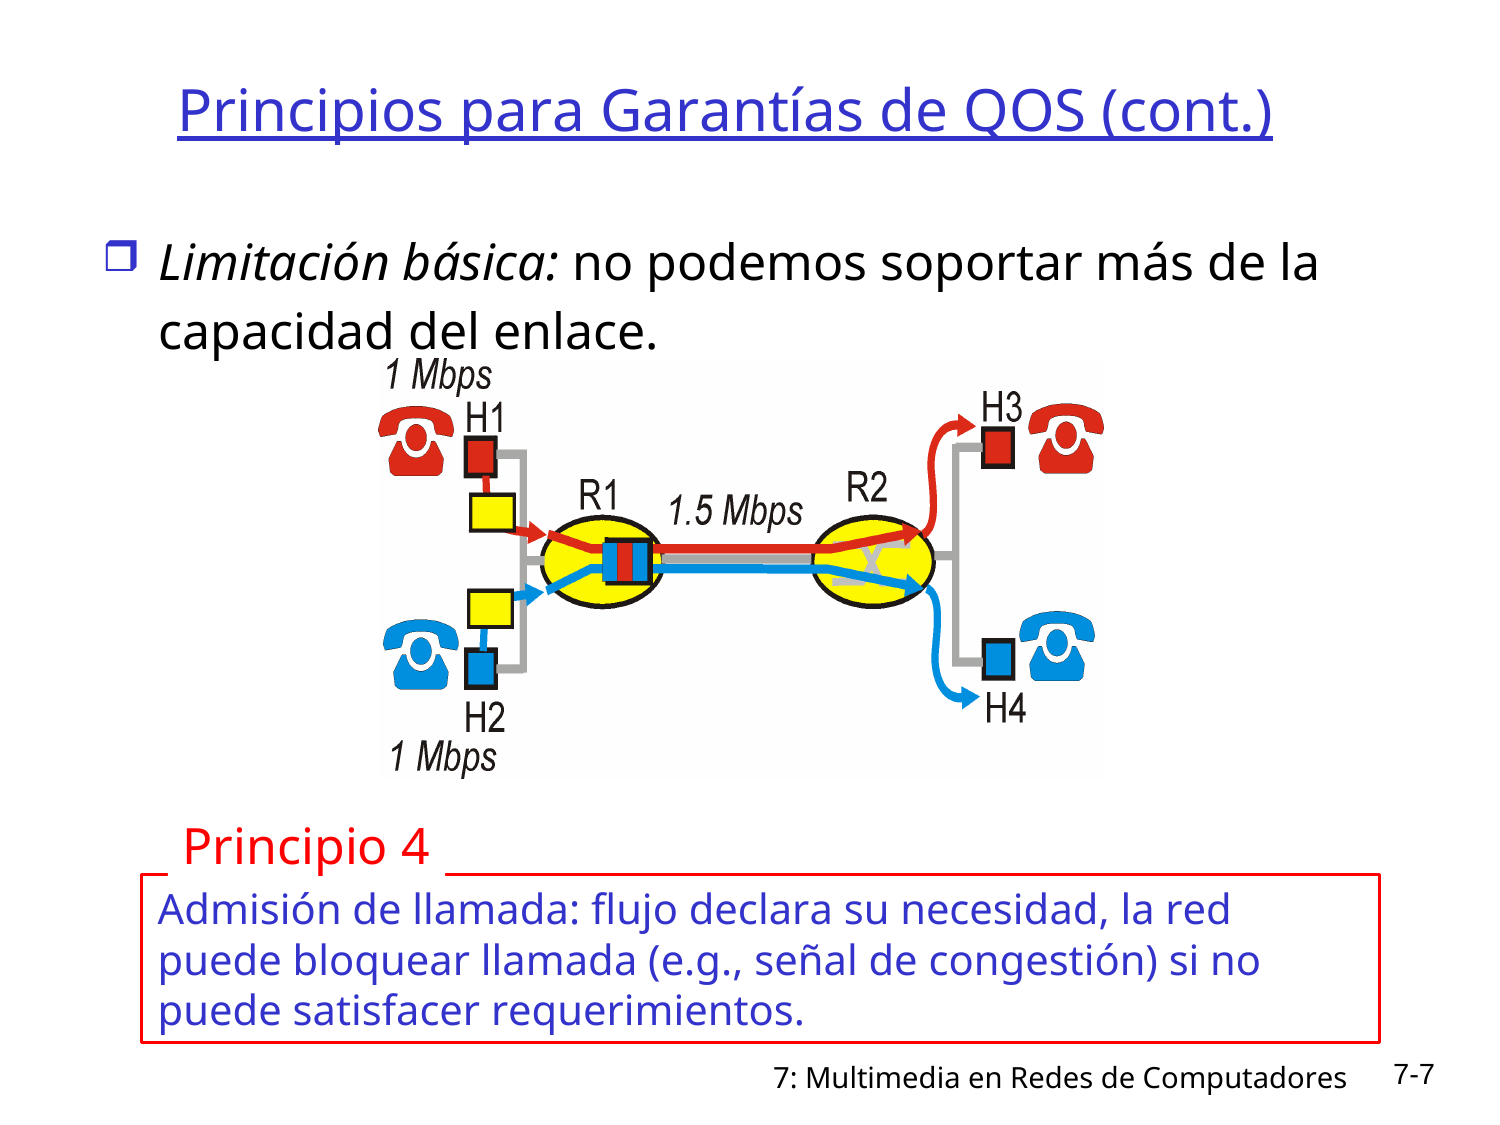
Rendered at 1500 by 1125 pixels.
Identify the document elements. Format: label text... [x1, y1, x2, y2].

title Principios para Garantías de QOS (cont.) [87, 37, 1363, 181]
text_box Admisión de llamada: flujo declara su necesidad, la red puede bloquear llamada (e.g., señal de congestión) si no puede satisfacer requerimientos. [141, 874, 1380, 1043]
text_box Principio 4 [167, 806, 446, 883]
picture [378, 358, 1104, 779]
list Limitación básica: no podemos soportar más de la capacidad del enlace. [87, 219, 1363, 361]
